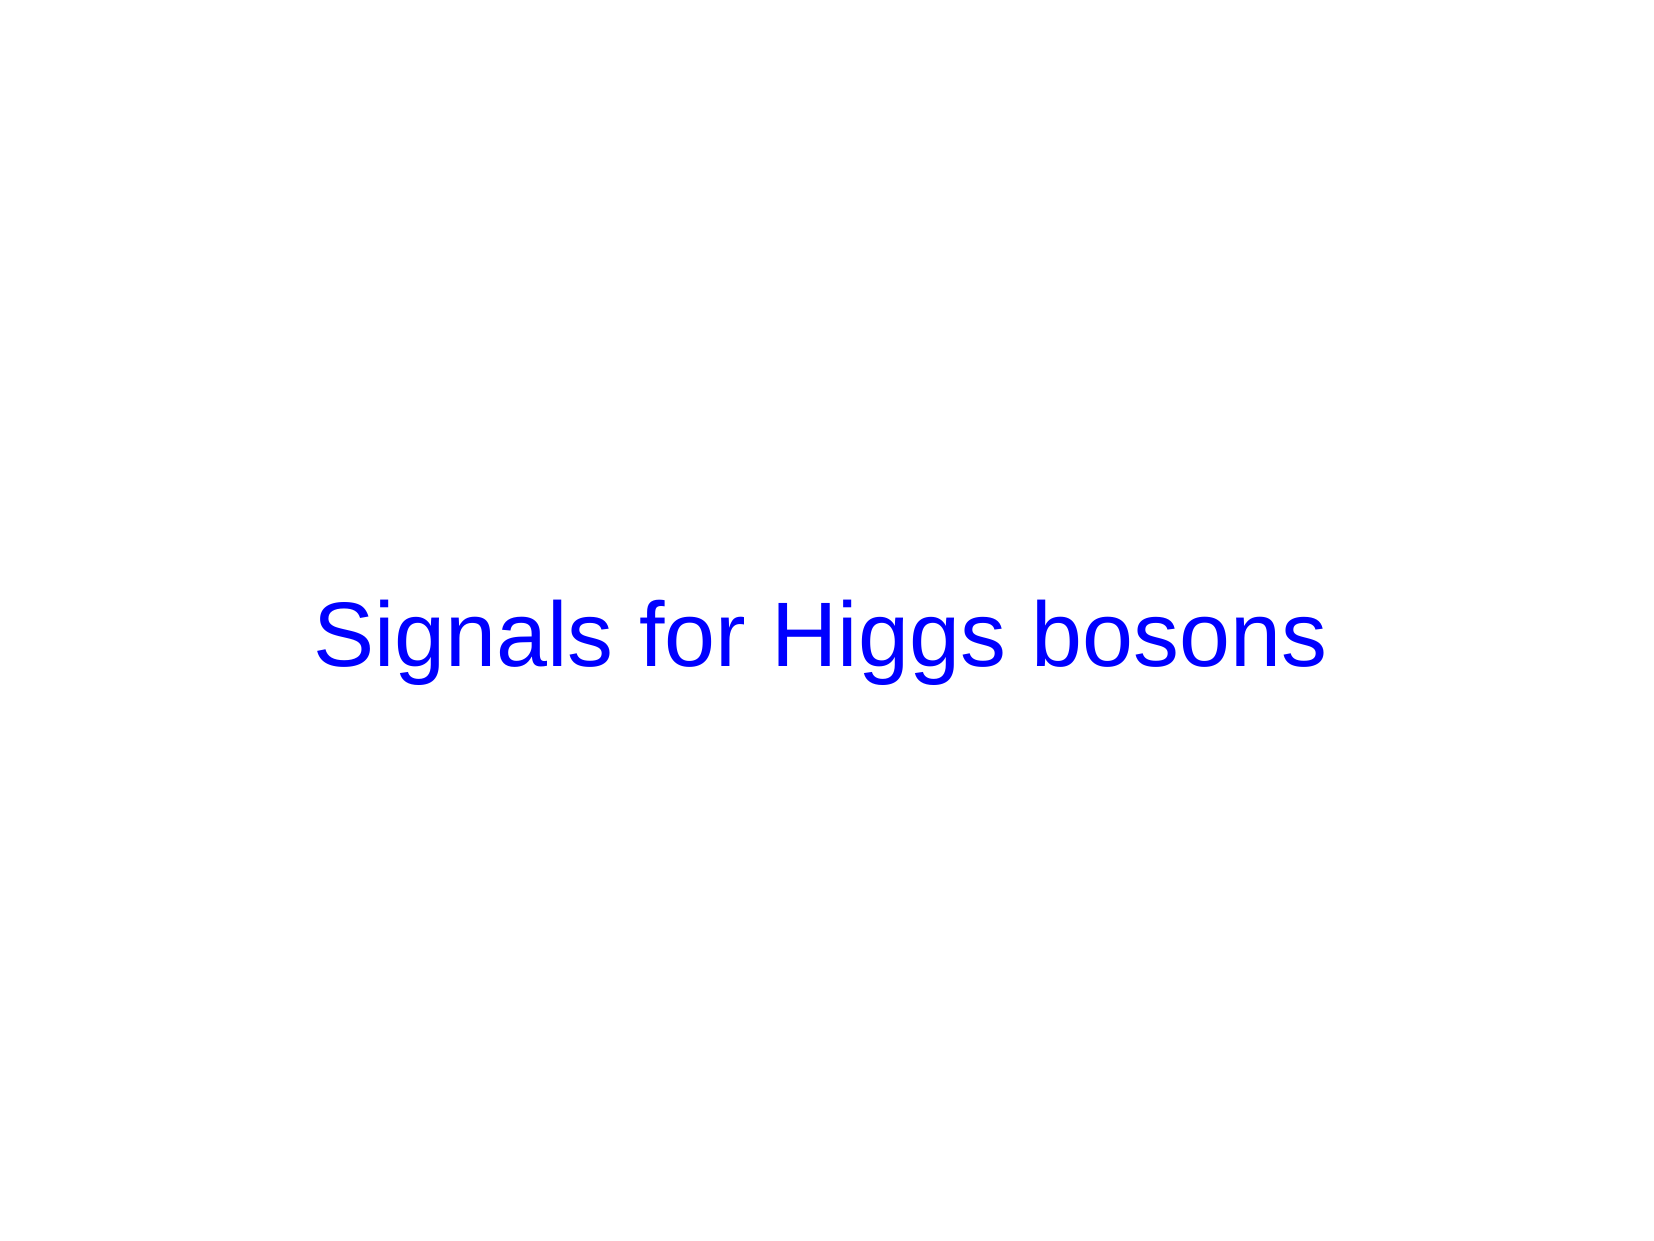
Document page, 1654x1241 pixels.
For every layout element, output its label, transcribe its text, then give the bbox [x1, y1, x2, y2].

title Signals for Higgs bosons [76, 531, 1565, 739]
